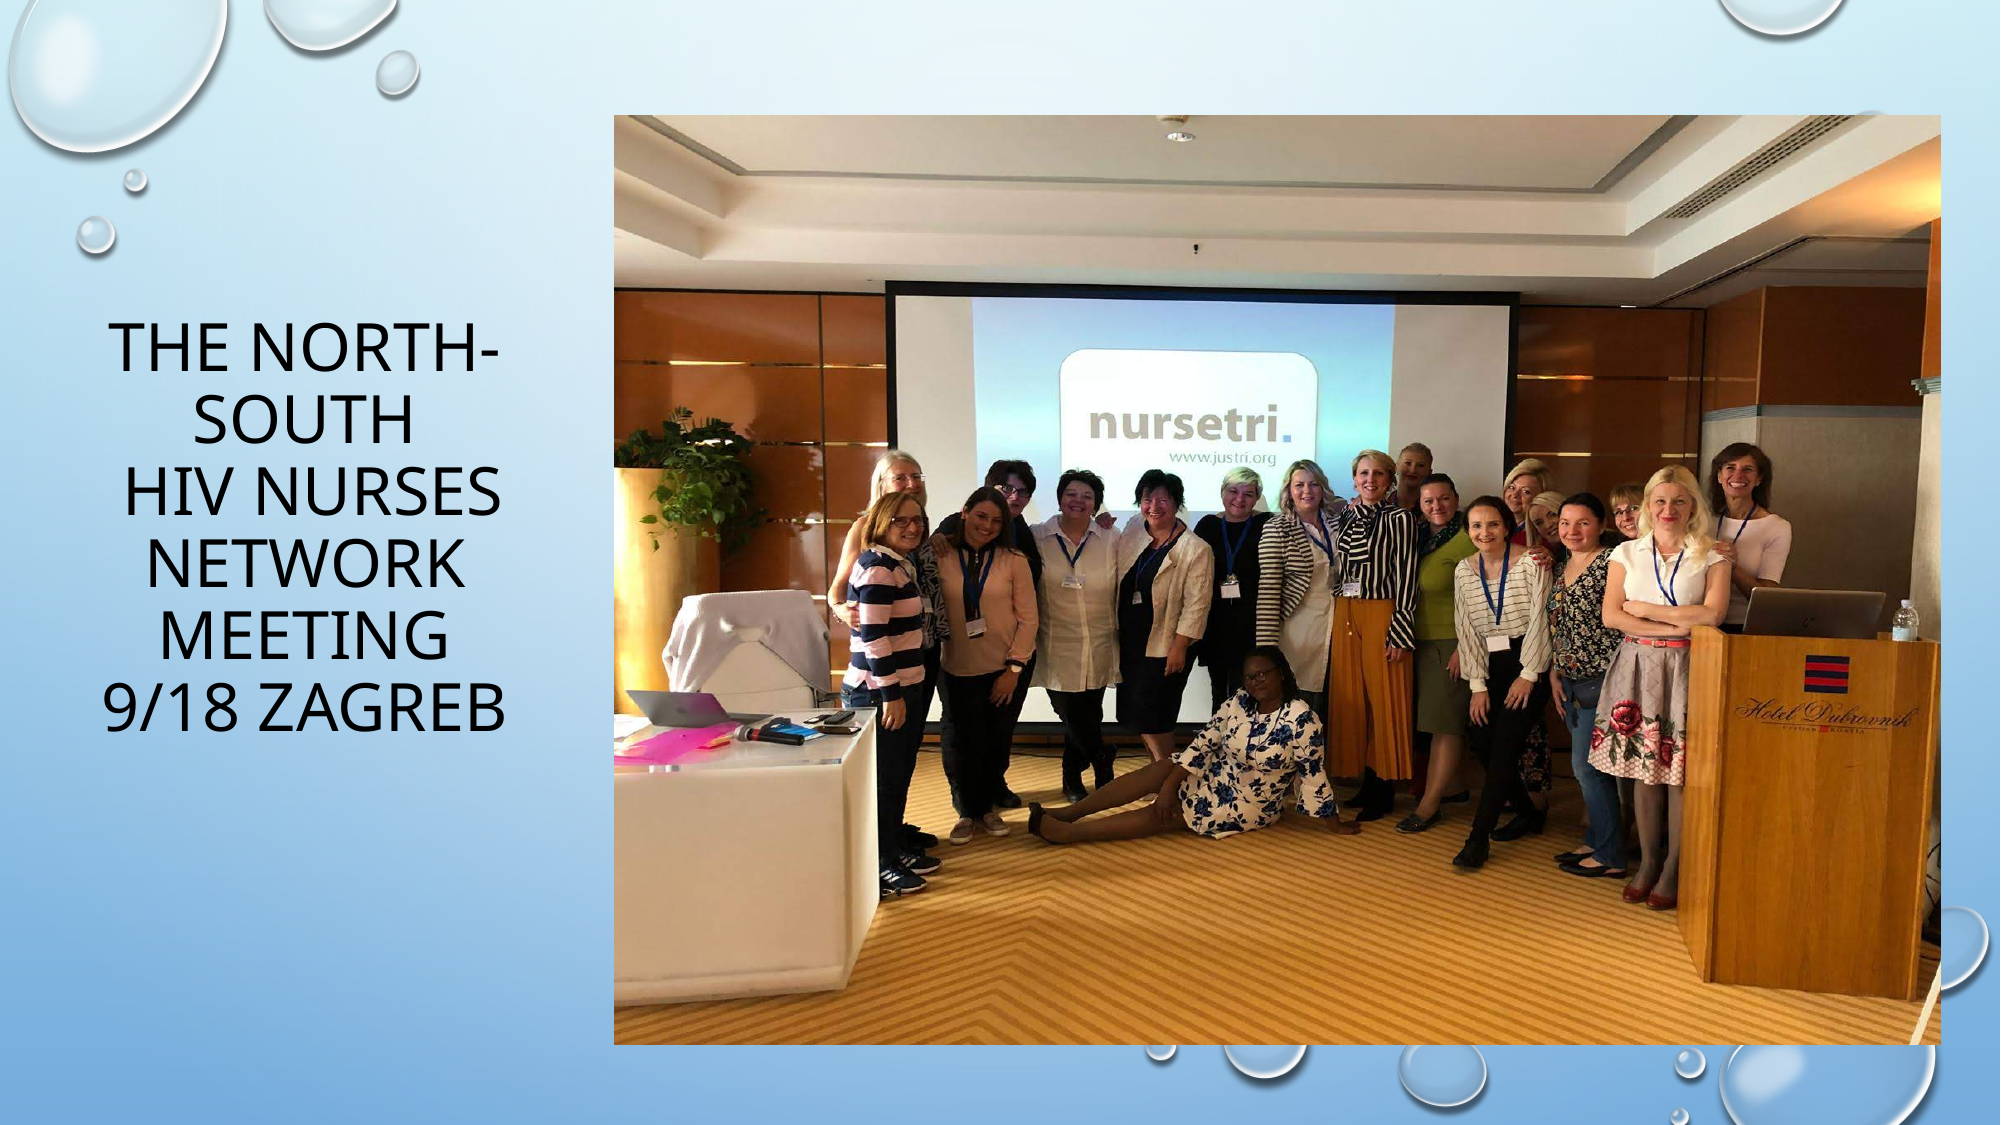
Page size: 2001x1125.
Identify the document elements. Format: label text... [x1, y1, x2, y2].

picture [614, 115, 1941, 1045]
title The NortH-south HIV Nurses network Meeting 9/18 Zagreb [68, 35, 541, 834]
